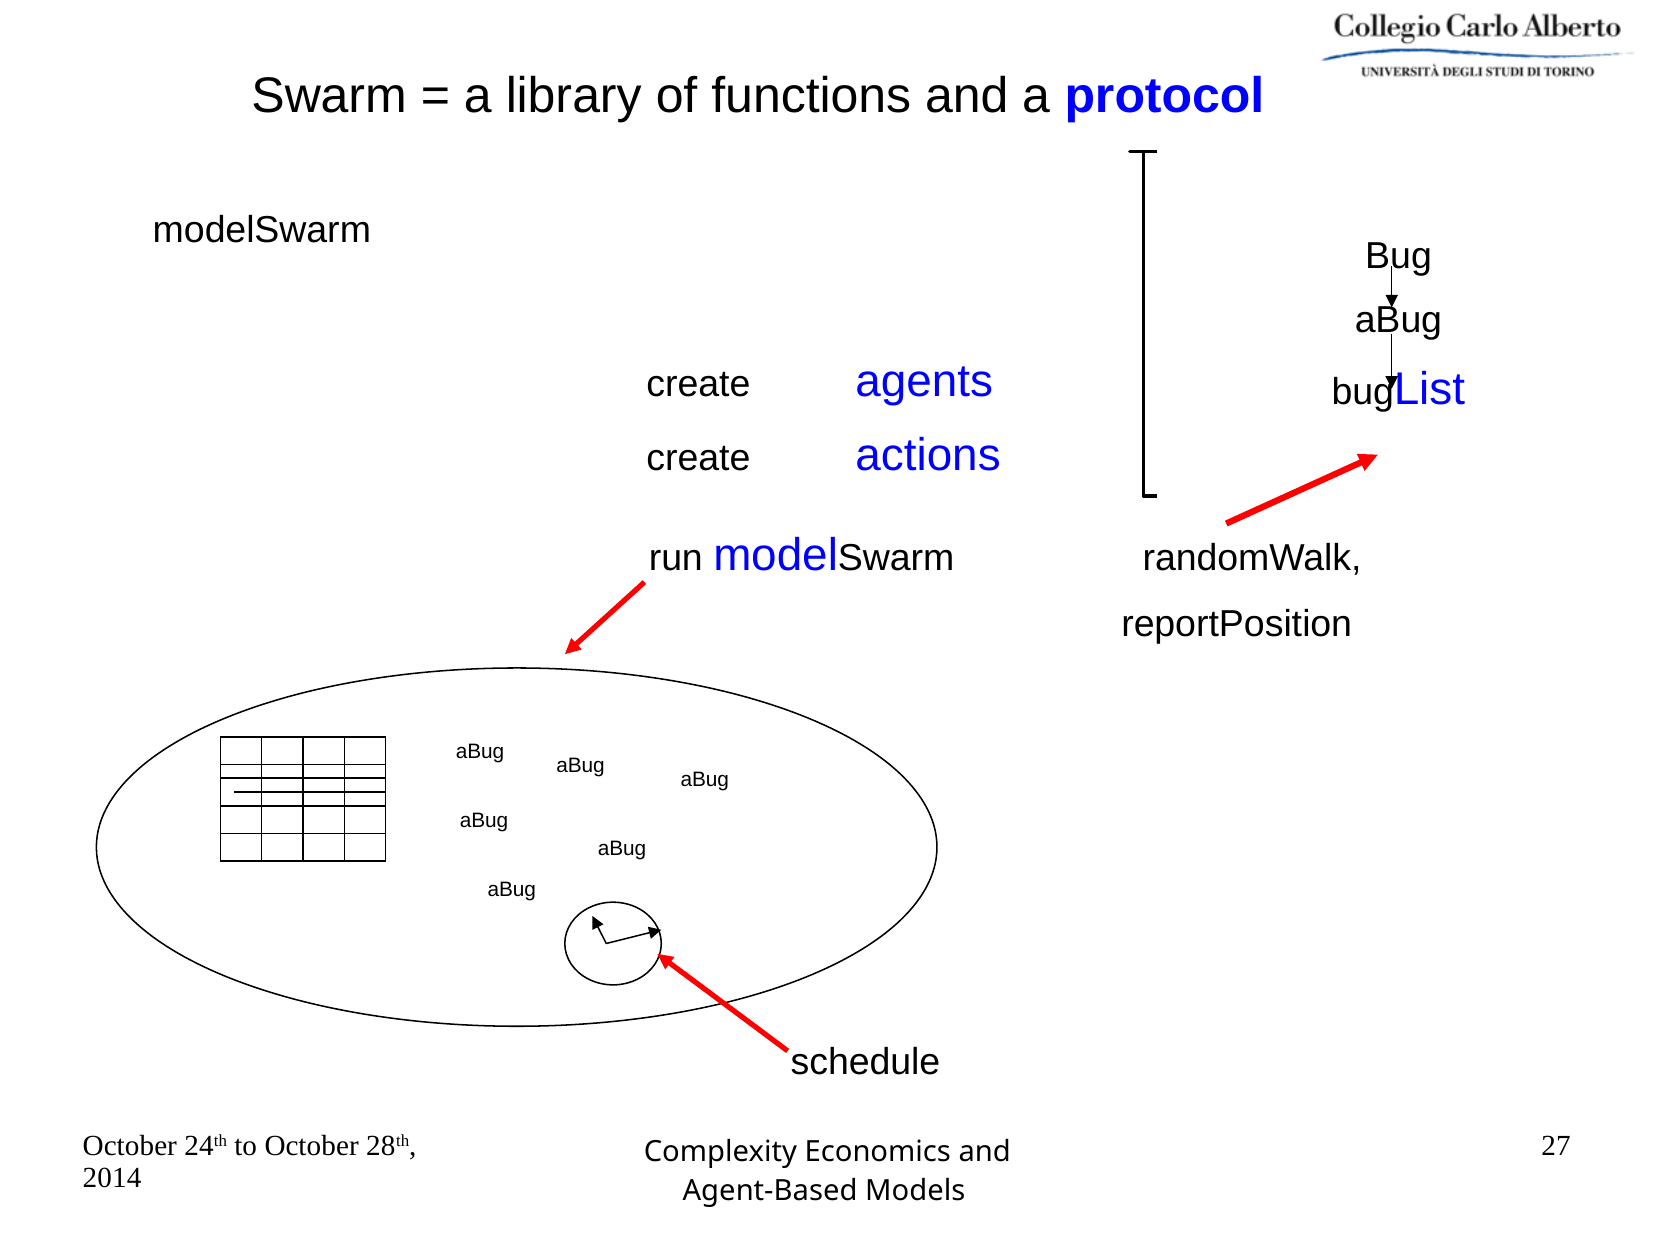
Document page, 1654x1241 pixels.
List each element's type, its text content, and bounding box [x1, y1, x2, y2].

text_box modelSwarm [137, 190, 634, 258]
picture [1312, 0, 1645, 92]
text_box aBug [472, 860, 552, 909]
text_box aBug [541, 736, 620, 785]
text_box aBug [440, 723, 524, 771]
text_box run modelSwarm randomWalk, reportPosition [633, 509, 1654, 652]
text_box aBug [582, 819, 662, 868]
text_box Swarm = a library of functions and a protocol [191, 47, 1325, 130]
text_box create agents create actions [631, 335, 1087, 487]
text_box aBug [445, 791, 524, 840]
text_box schedule [775, 1022, 1231, 1091]
text_box Bug aBug bugList [1198, 216, 1599, 422]
text_box aBug [665, 750, 744, 799]
